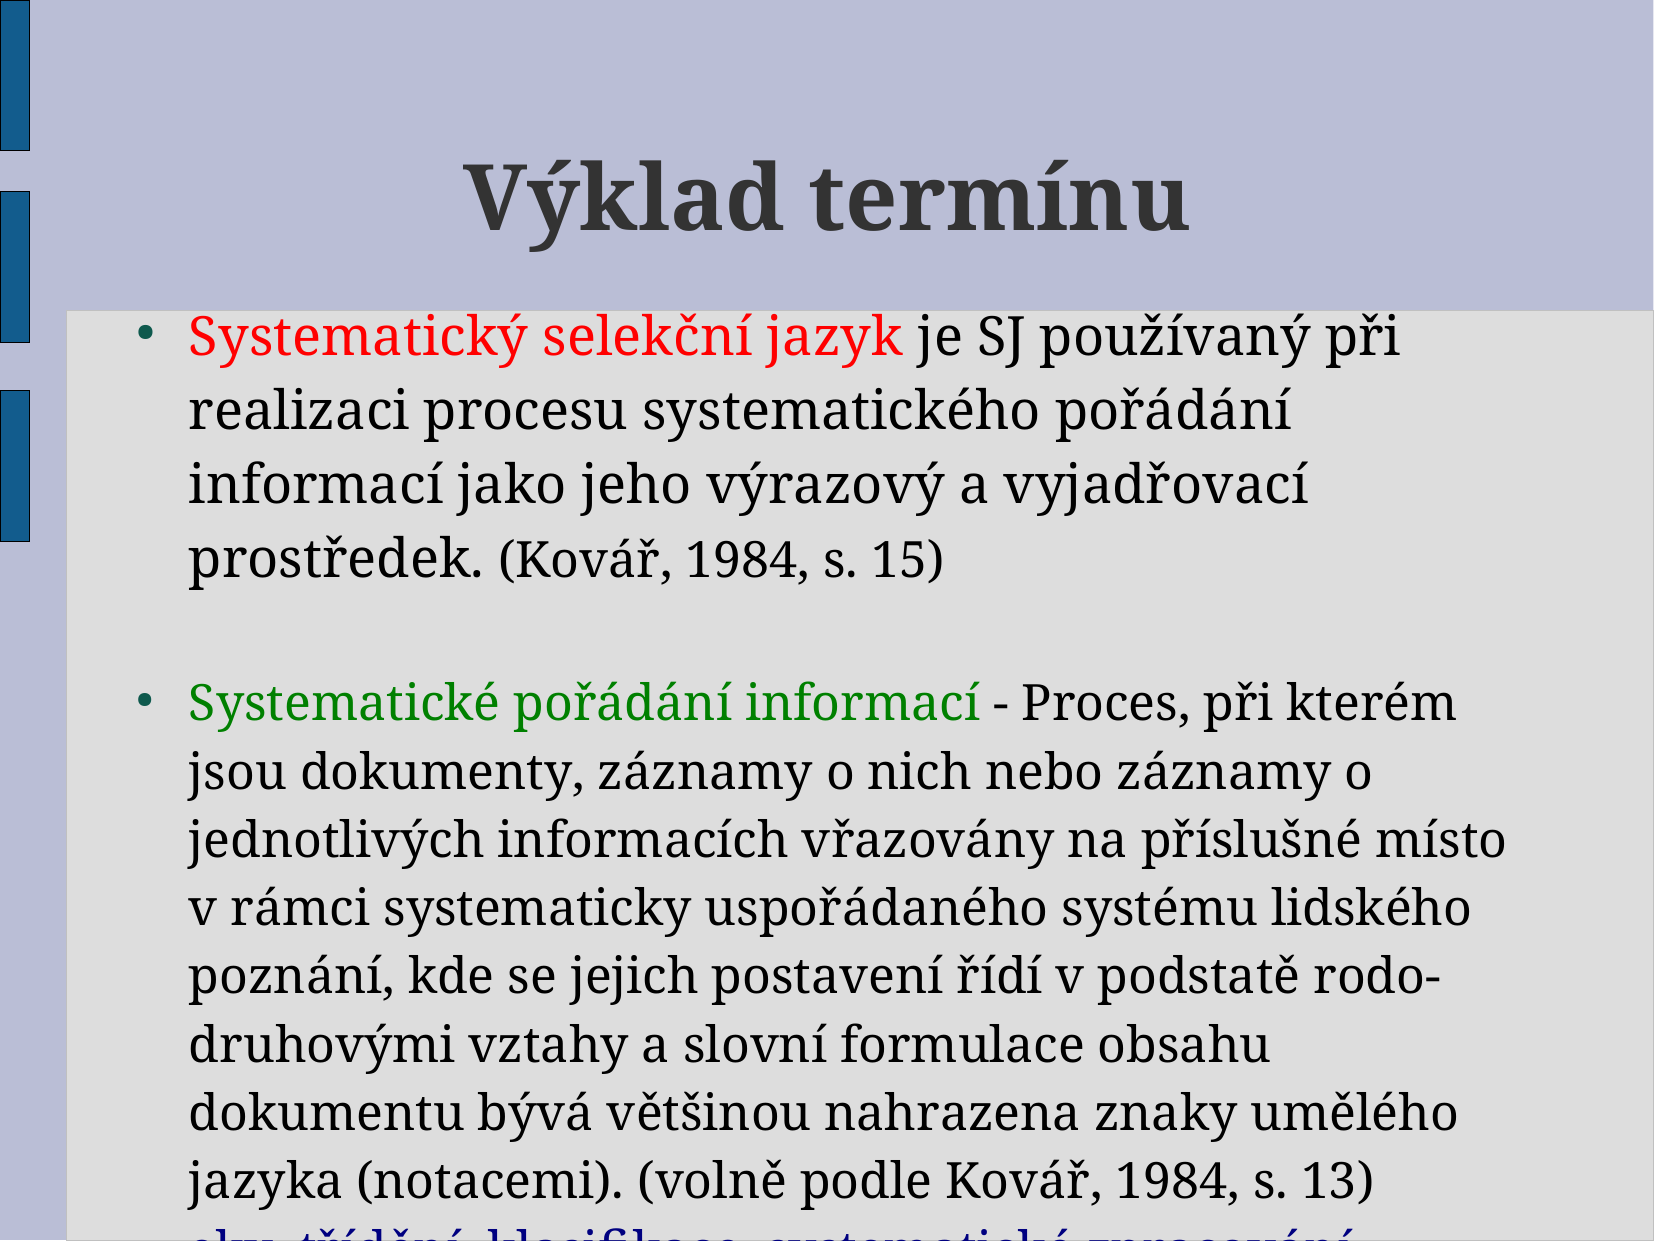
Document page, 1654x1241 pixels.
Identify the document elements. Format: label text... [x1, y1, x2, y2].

title Výklad termínu [121, 98, 1534, 291]
list Systematický selekční jazyk je SJ používaný při realizaci procesu systematického pořádání informací jako jeho výrazový a vyjadřovací prostředek. (Kovář, 1984, s. 15) Systematické pořádání informací - Proces, při kterém jsou dokumenty, záznamy o nich nebo záznamy o jednotlivých informacích vřazovány na příslušné místo v rámci systematicky uspořádaného systému lidského poznání, kde se jejich postavení řídí v podstatě rodo-druhovými vztahy a slovní formulace obsahu dokumentu bývá většinou nahrazena znaky umělého jazyka (notacemi). (volně podle Kovář, 1984, s. 13) ekv. třídění, klasifikace, systematické zpracování, systematická katalogizace příklad sociologie náboženství http://www.udcc.org/udcsummary/php/index.php?lang=cs&pr=Y [118, 297, 1531, 1241]
